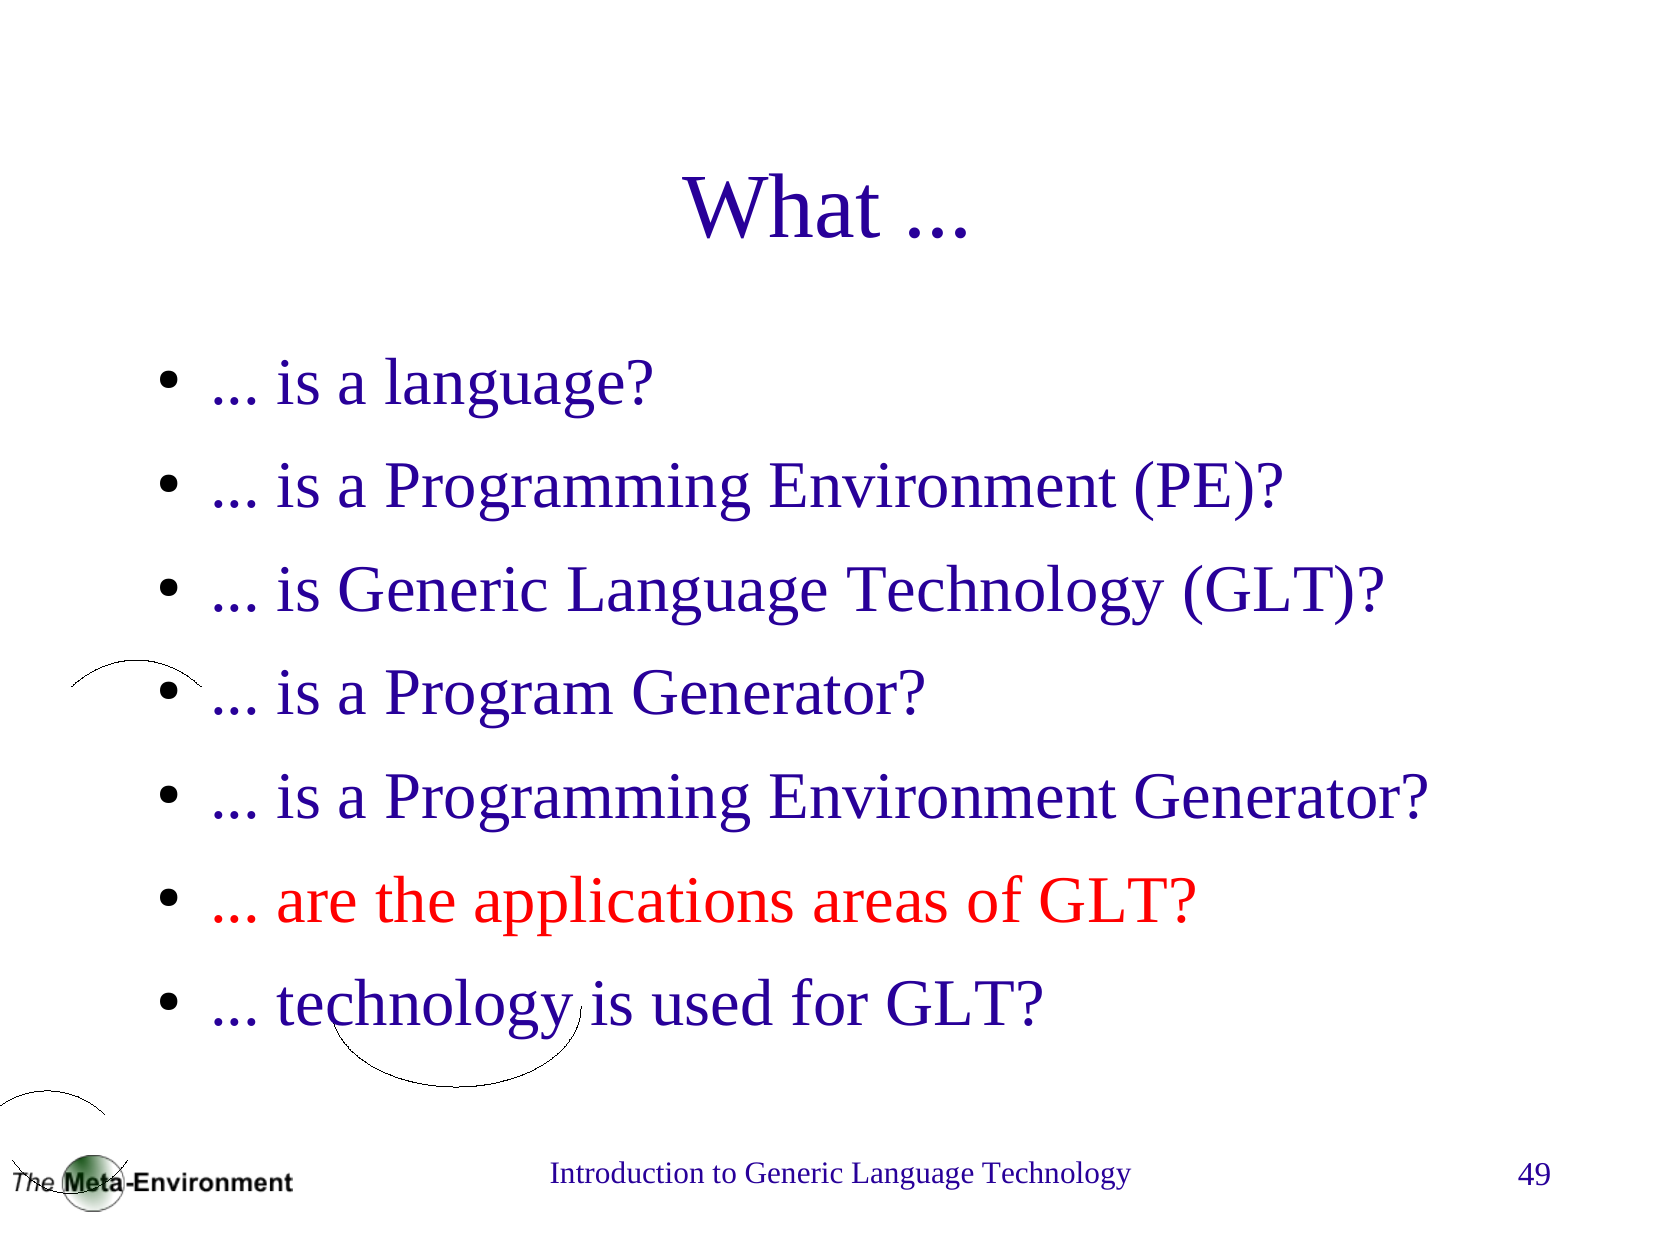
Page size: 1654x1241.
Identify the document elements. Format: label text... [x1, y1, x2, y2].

picture [13, 1155, 293, 1212]
list ... is a language? ... is a Programming Environment (PE)? ... is Generic Language Technology (GLT)? ... is a Program Generator? ... is a Programming Environment Generator? ... are the applications areas of GLT? ... technology is used for GLT? [121, 344, 1534, 1127]
title What ... [121, 102, 1534, 311]
